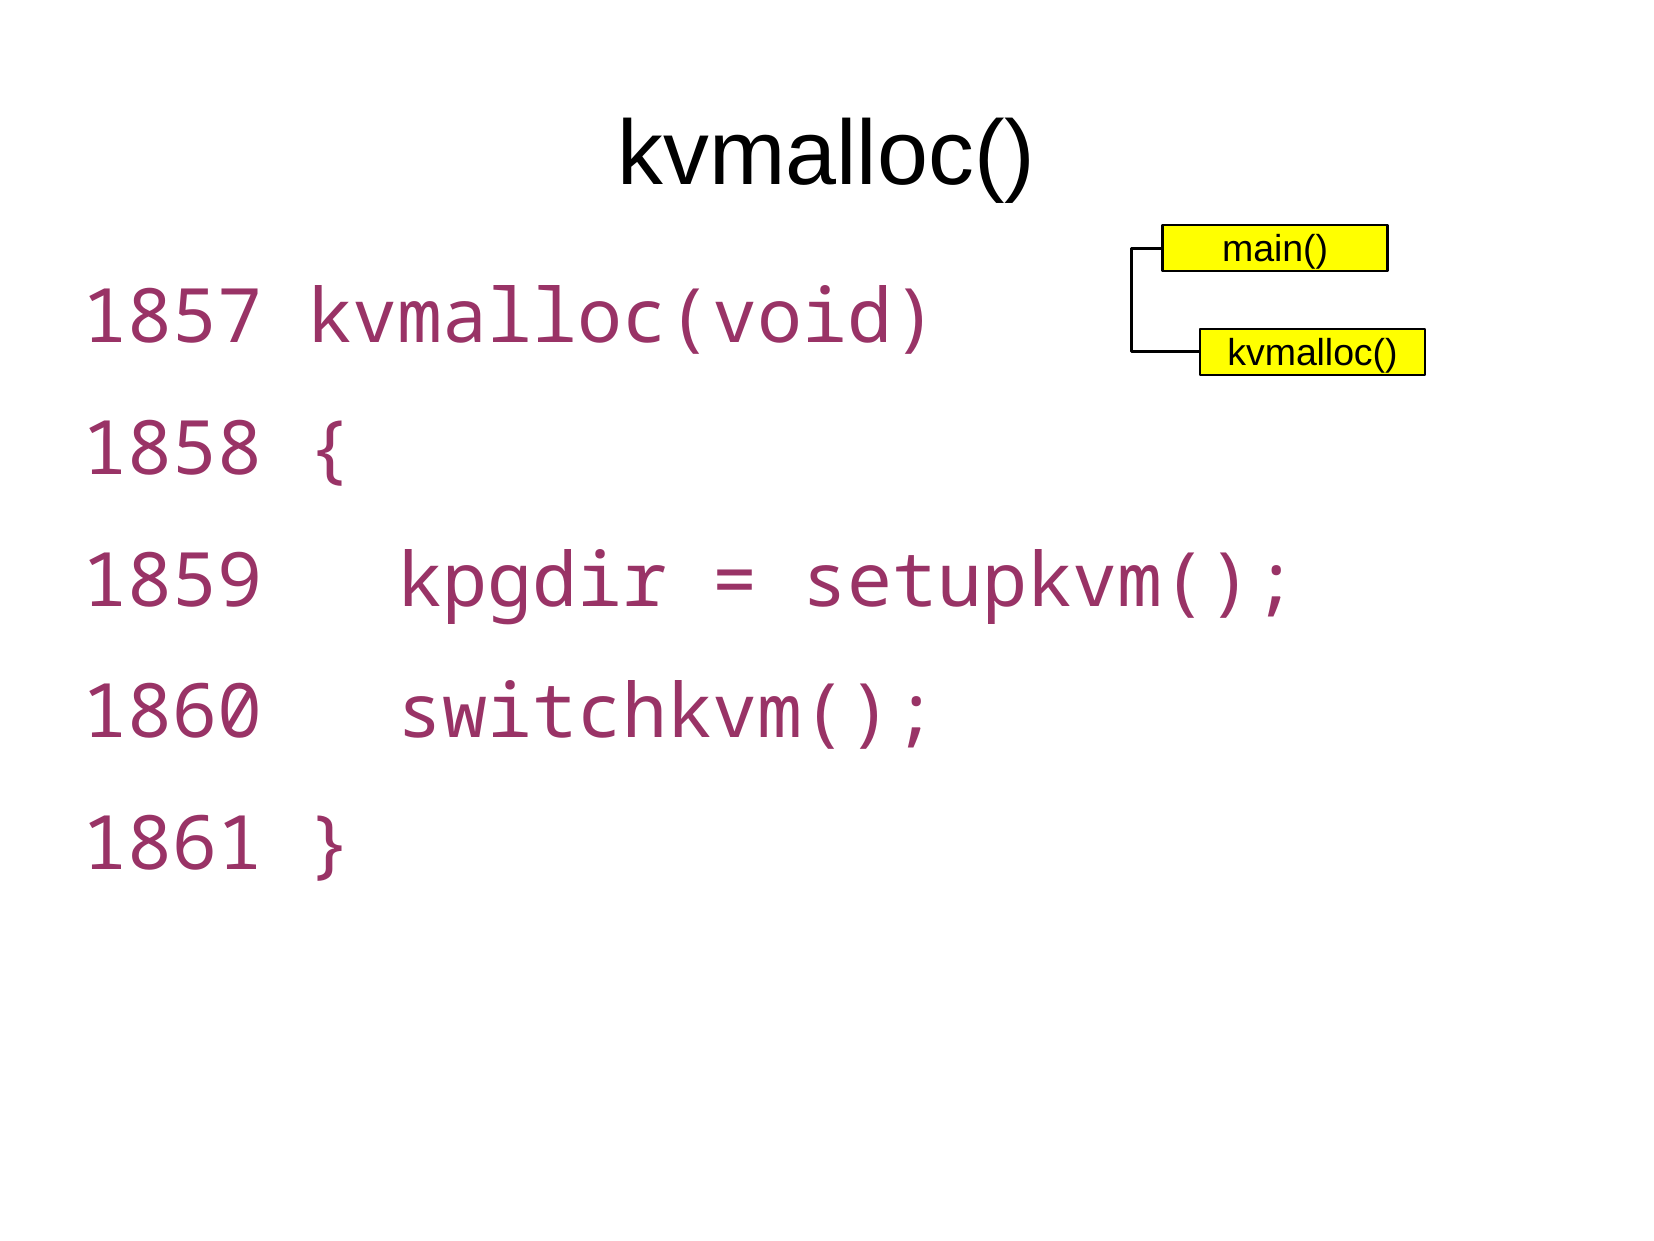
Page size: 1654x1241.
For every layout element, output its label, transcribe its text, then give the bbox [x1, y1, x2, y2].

text_box kvmalloc() [1200, 328, 1426, 376]
title kvmalloc() [82, 49, 1571, 257]
list 1857 kvmalloc(void) 1858 { 1859 kpgdir = setupkvm(); 1860 switchkvm(); 1861 } [82, 262, 1571, 1163]
text_box main() [1162, 225, 1388, 272]
